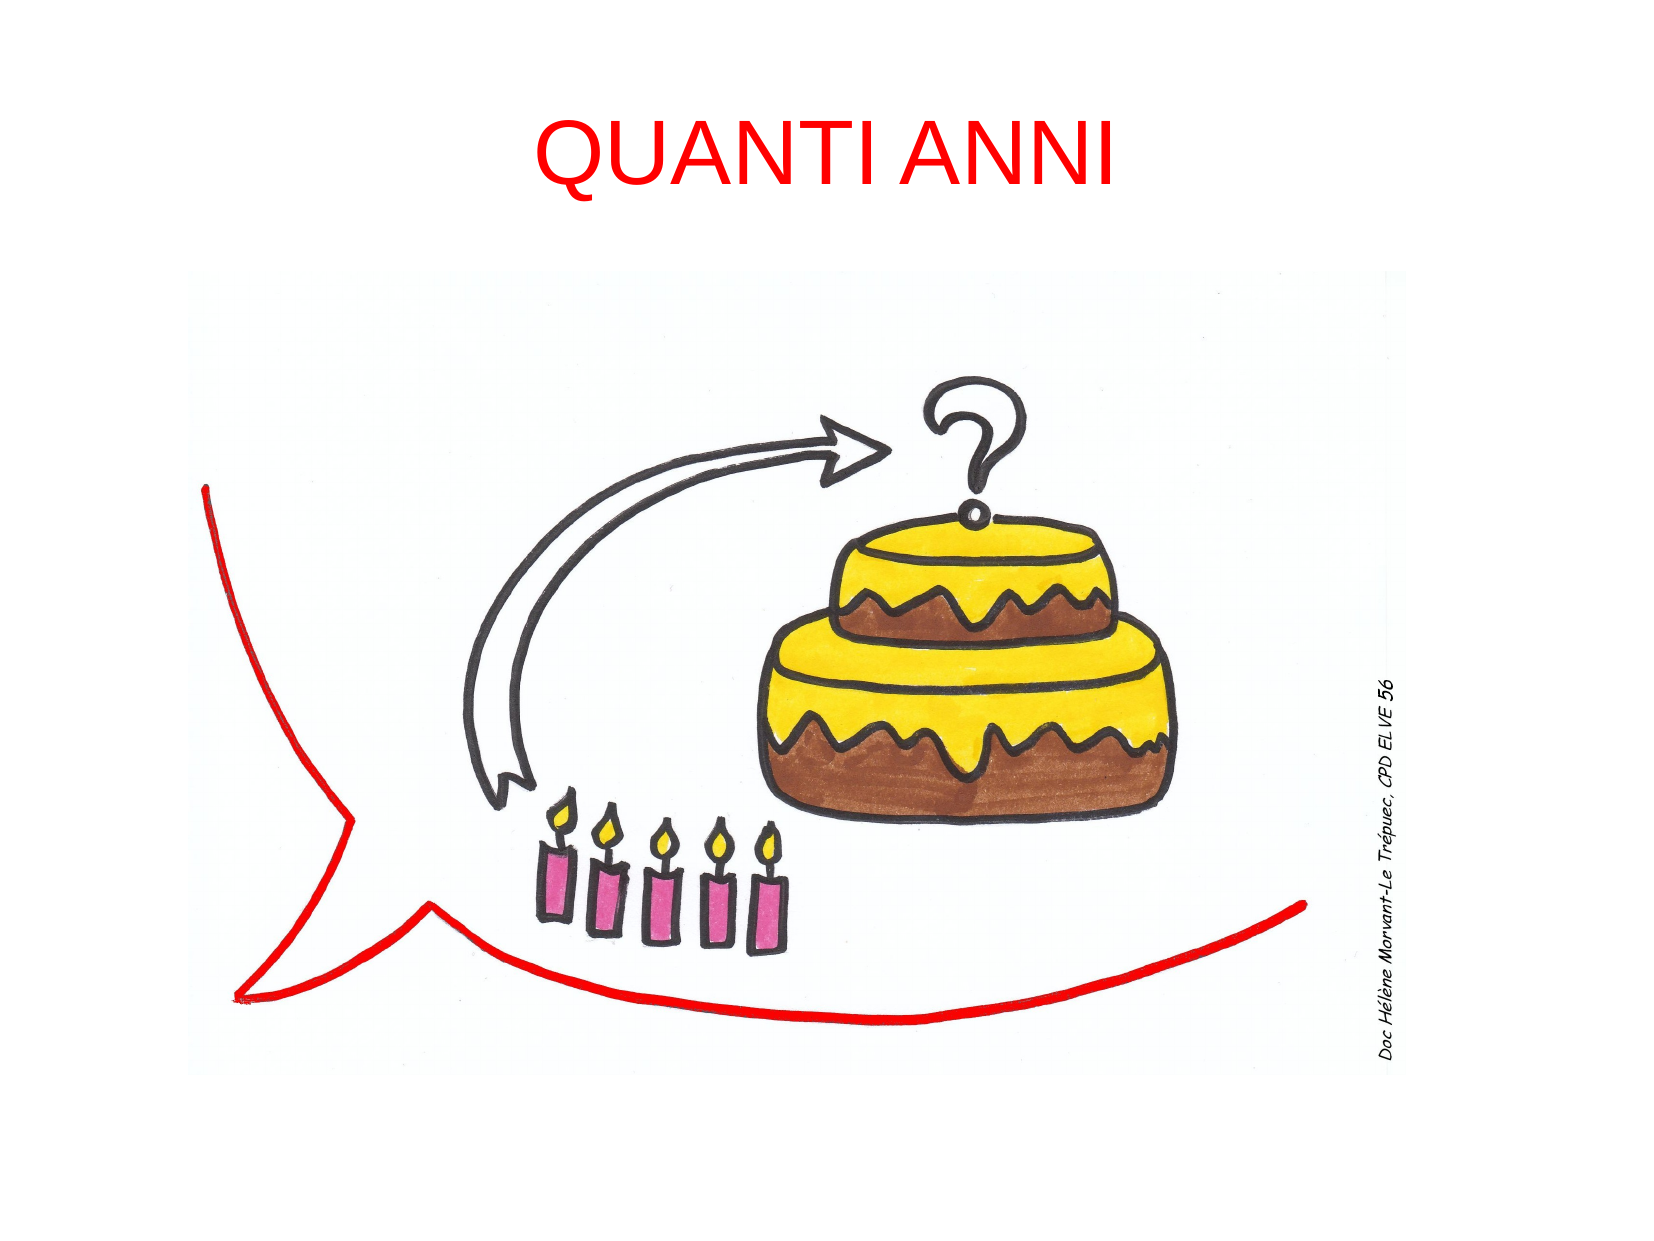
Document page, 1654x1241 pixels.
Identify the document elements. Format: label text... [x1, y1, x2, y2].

picture [188, 271, 1406, 1075]
title QUANTI ANNI [82, 49, 1571, 257]
